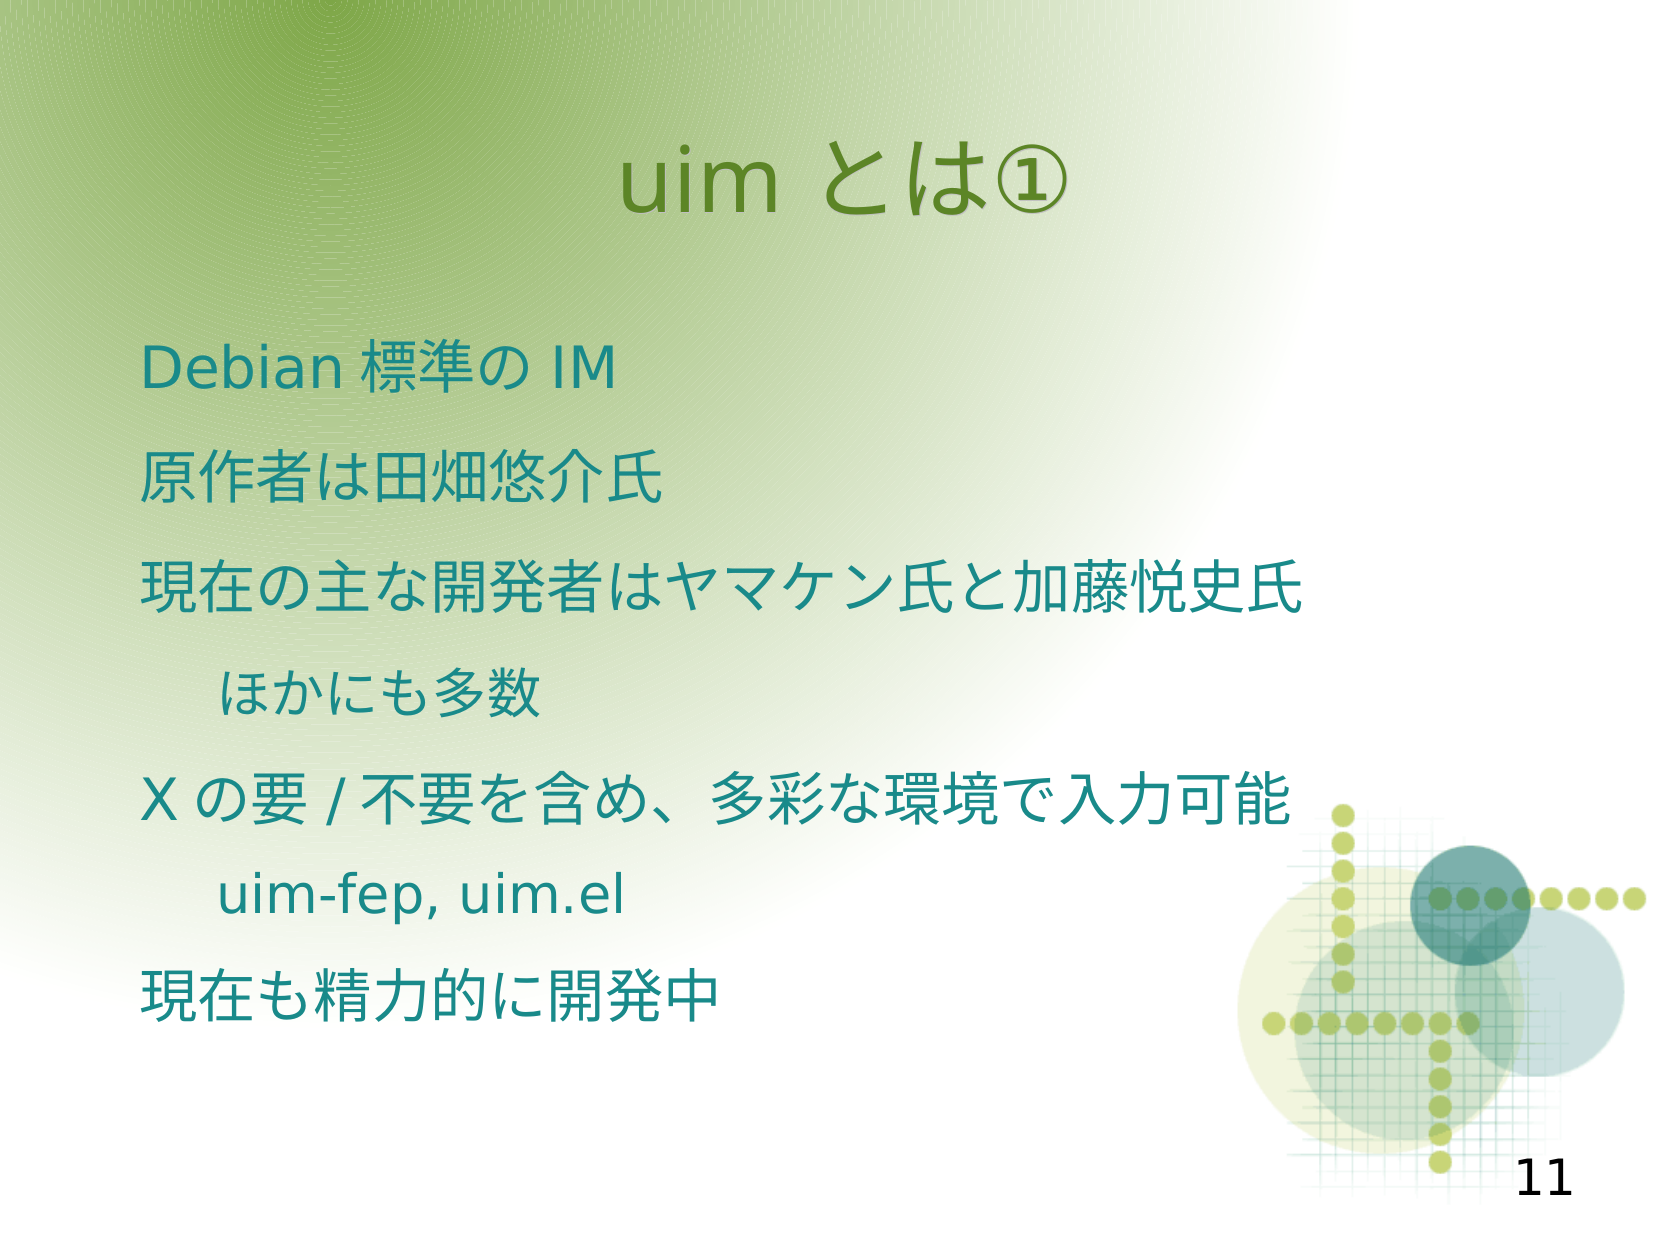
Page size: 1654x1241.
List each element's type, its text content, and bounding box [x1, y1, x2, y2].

list Debian標準のIM 原作者は田畑悠介氏 現在の主な開発者はヤマケン氏と加藤悦史氏 ほかにも多数 Xの要/不要を含め、多彩な環境で入力可能 uim-fep, uim.el 現在も精力的に開発中 [121, 321, 1534, 1103]
title uimとは① [121, 73, 1534, 281]
picture [1224, 792, 1654, 1211]
